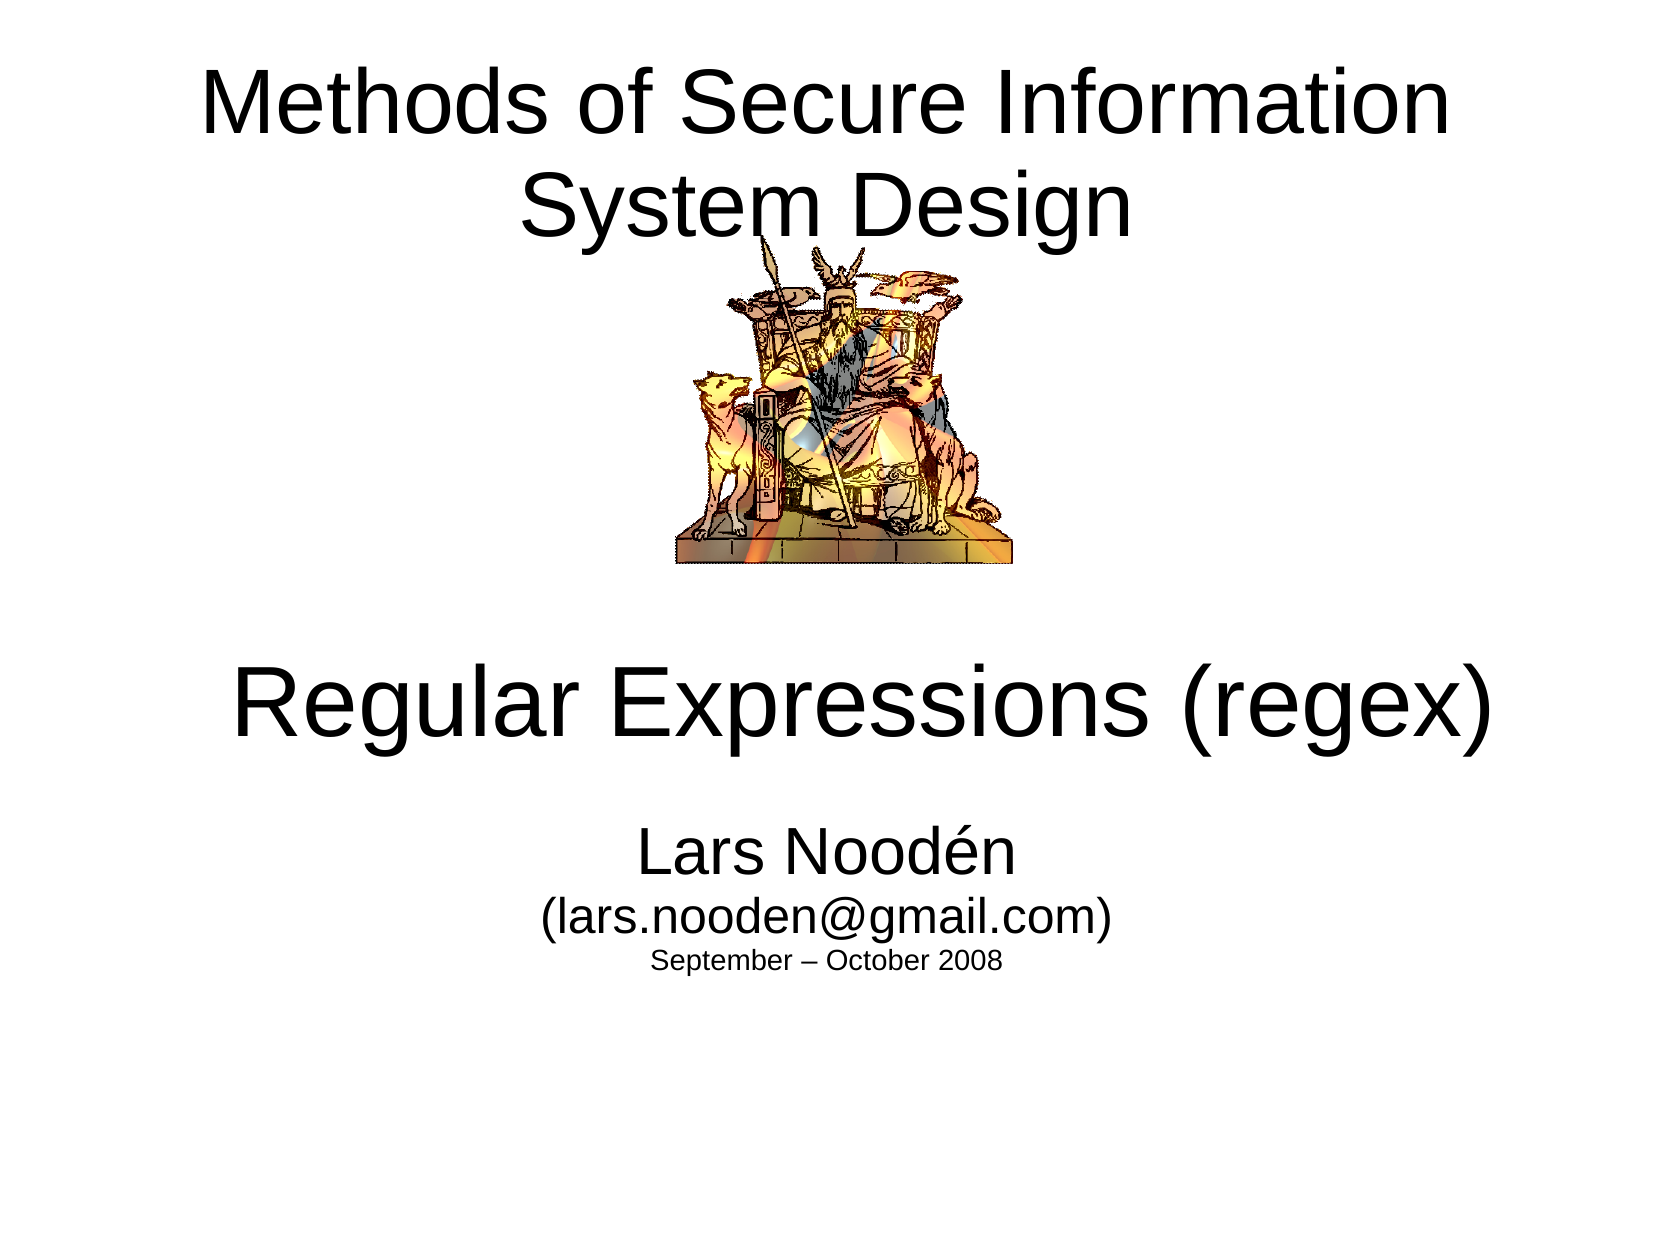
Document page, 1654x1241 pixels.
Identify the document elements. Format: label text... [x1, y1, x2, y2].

picture [675, 267, 1013, 290]
title Methods of Secure Information System Design [82, 39, 1571, 267]
subtitle Regular Expressions (regex) Lars Noodén (lars.nooden@gmail.com) September – October 2008 [82, 290, 1571, 1109]
